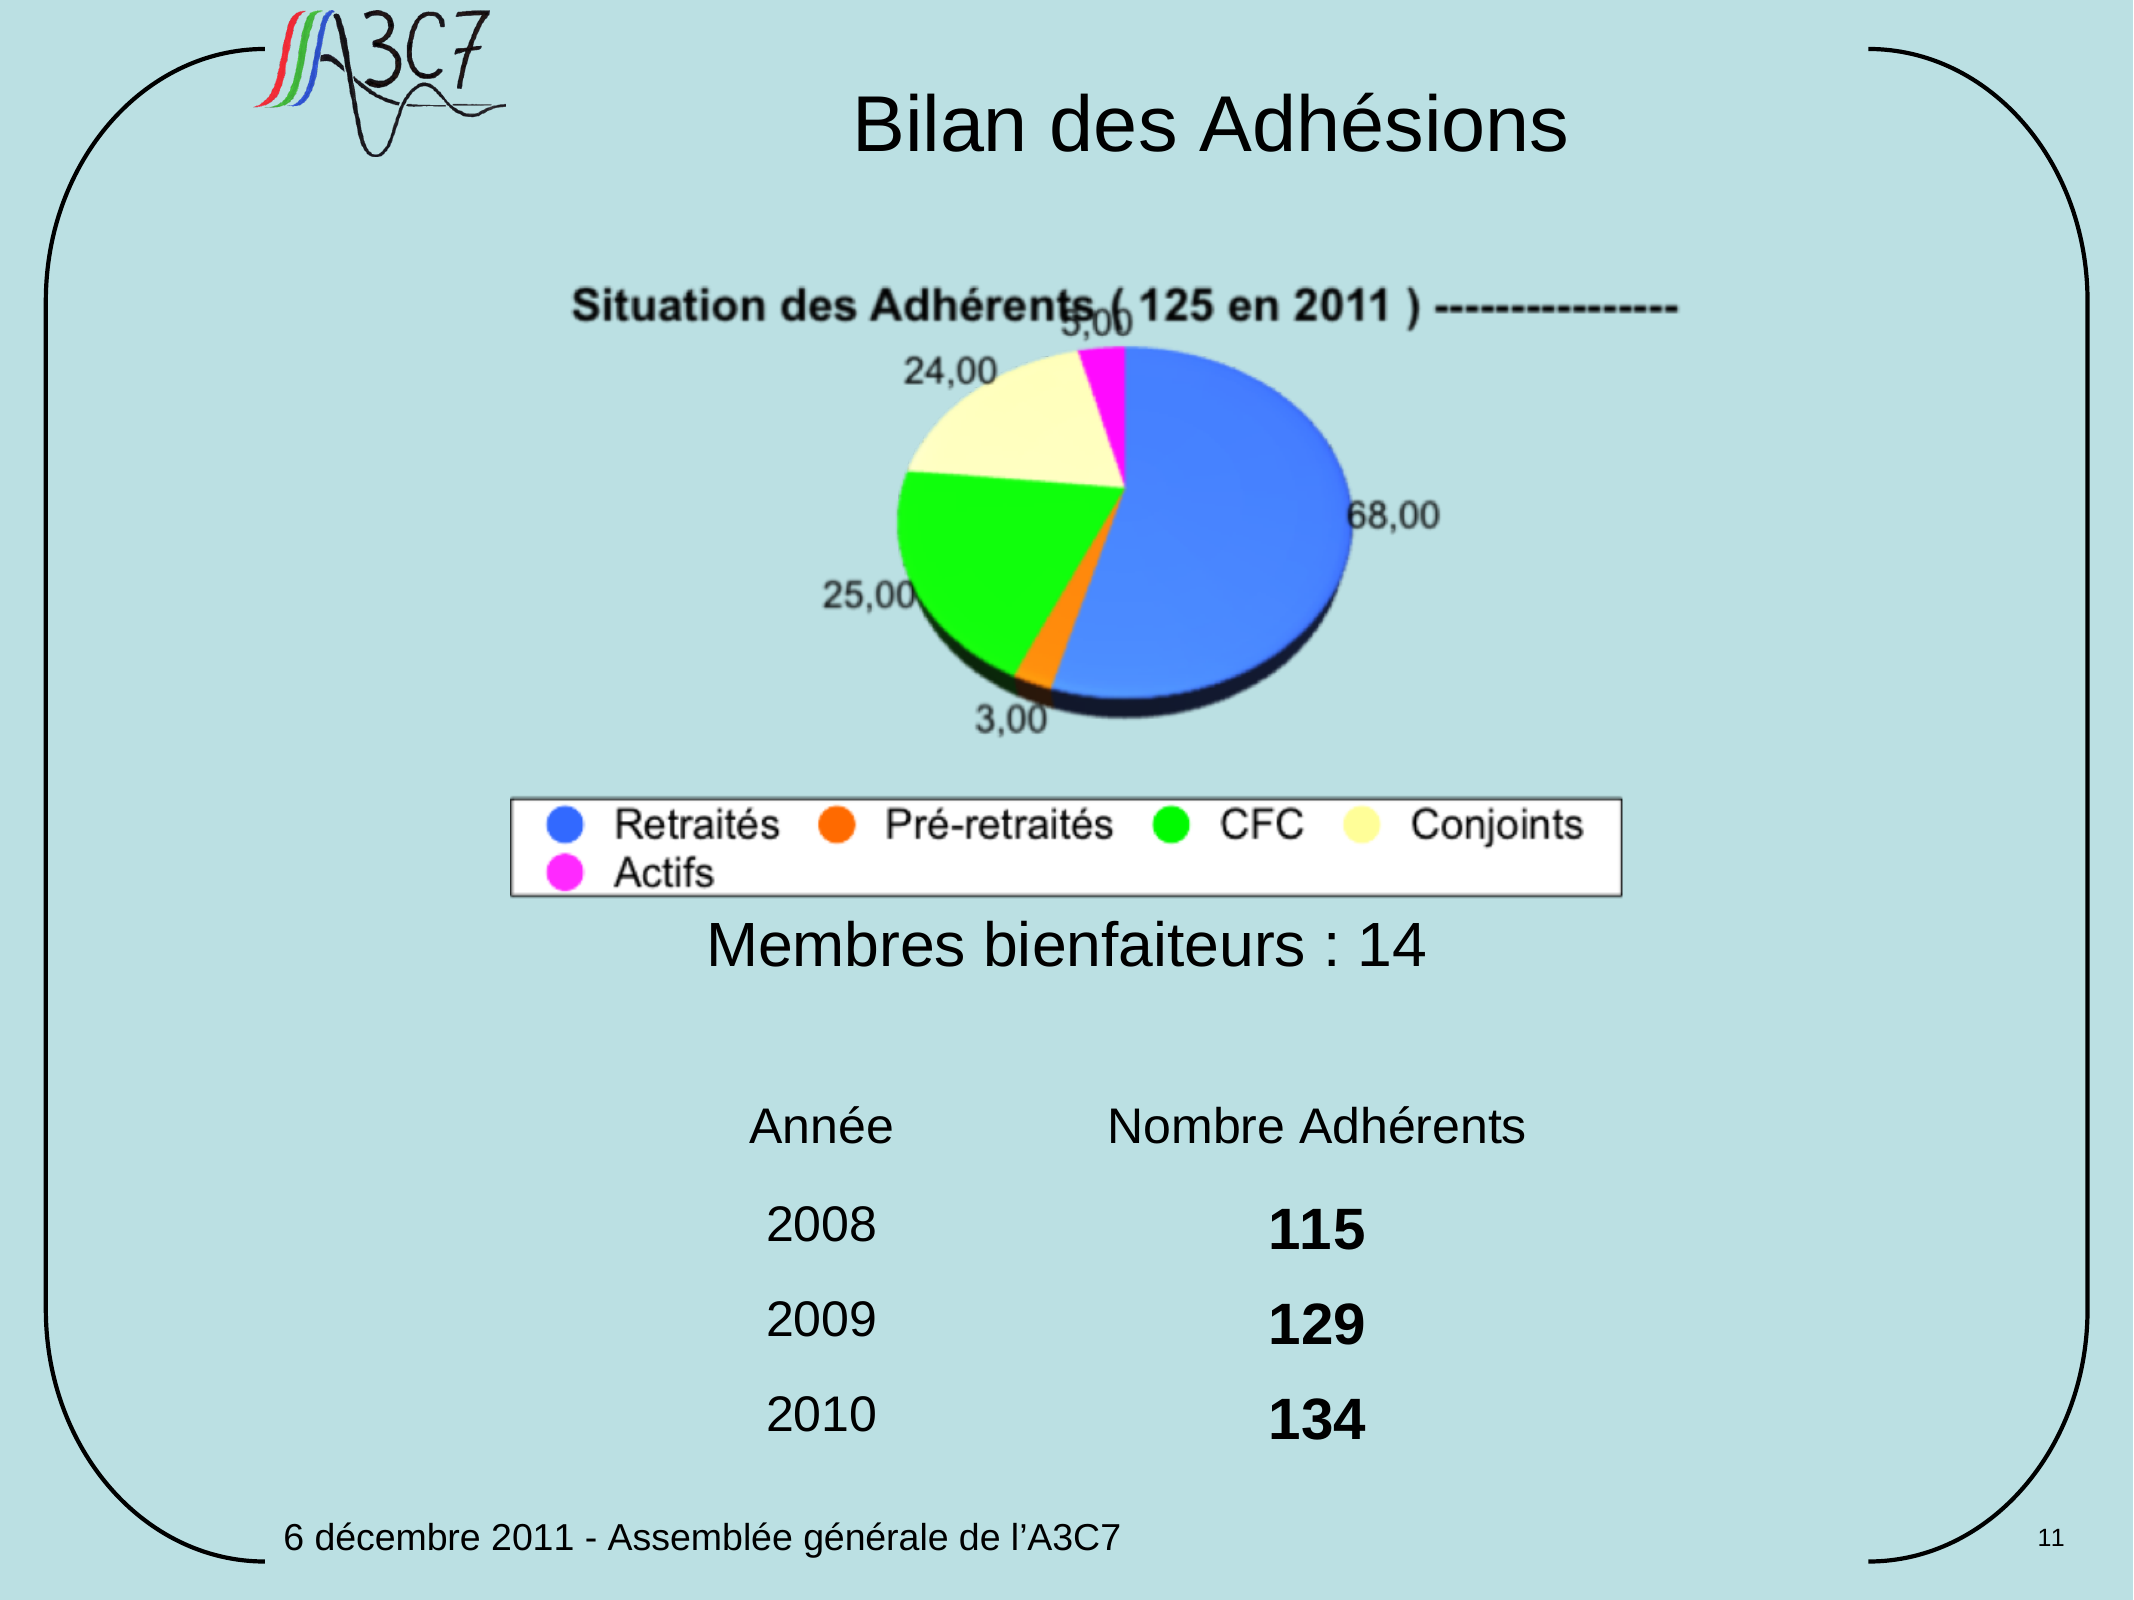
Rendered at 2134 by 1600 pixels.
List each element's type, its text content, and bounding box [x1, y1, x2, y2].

table_cell 2008 [569, 1183, 1065, 1278]
picture [253, 10, 506, 157]
table_cell 134 [1065, 1373, 1561, 1469]
text_box 6 décembre 2011 - Assemblée générale de l’A3C7 [274, 1512, 1131, 1558]
table_cell 129 [1065, 1278, 1561, 1373]
table_cell 2010 [569, 1373, 1065, 1469]
picture [510, 284, 1682, 921]
table_cell 115 [1065, 1183, 1561, 1278]
table_cell 2009 [569, 1278, 1065, 1373]
title Bilan des Adhésions [506, 64, 1926, 225]
table_header Année [569, 1085, 1065, 1183]
table_header Nombre Adhérents [1065, 1085, 1561, 1183]
text_box Membres bienfaiteurs : 14 [696, 904, 1438, 980]
